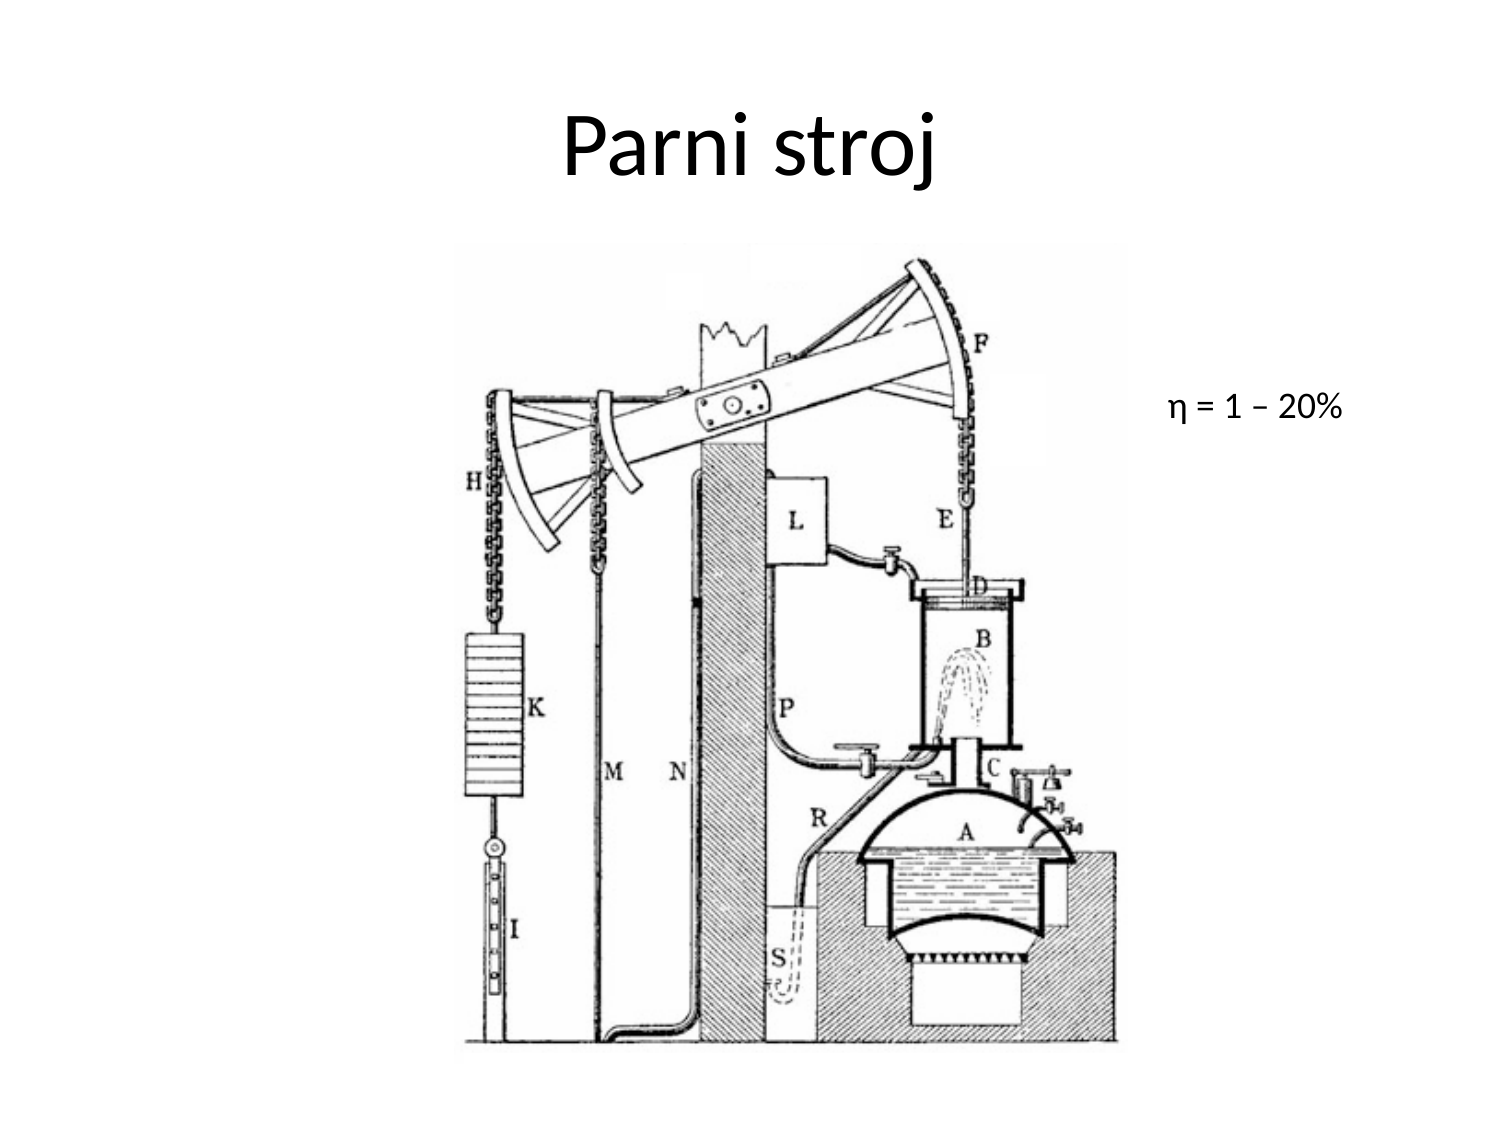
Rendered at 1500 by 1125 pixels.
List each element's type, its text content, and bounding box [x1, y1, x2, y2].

title Parni stroj [75, 45, 1425, 233]
text_box η = 1 – 20% [1152, 373, 1358, 434]
picture [454, 243, 1128, 1064]
